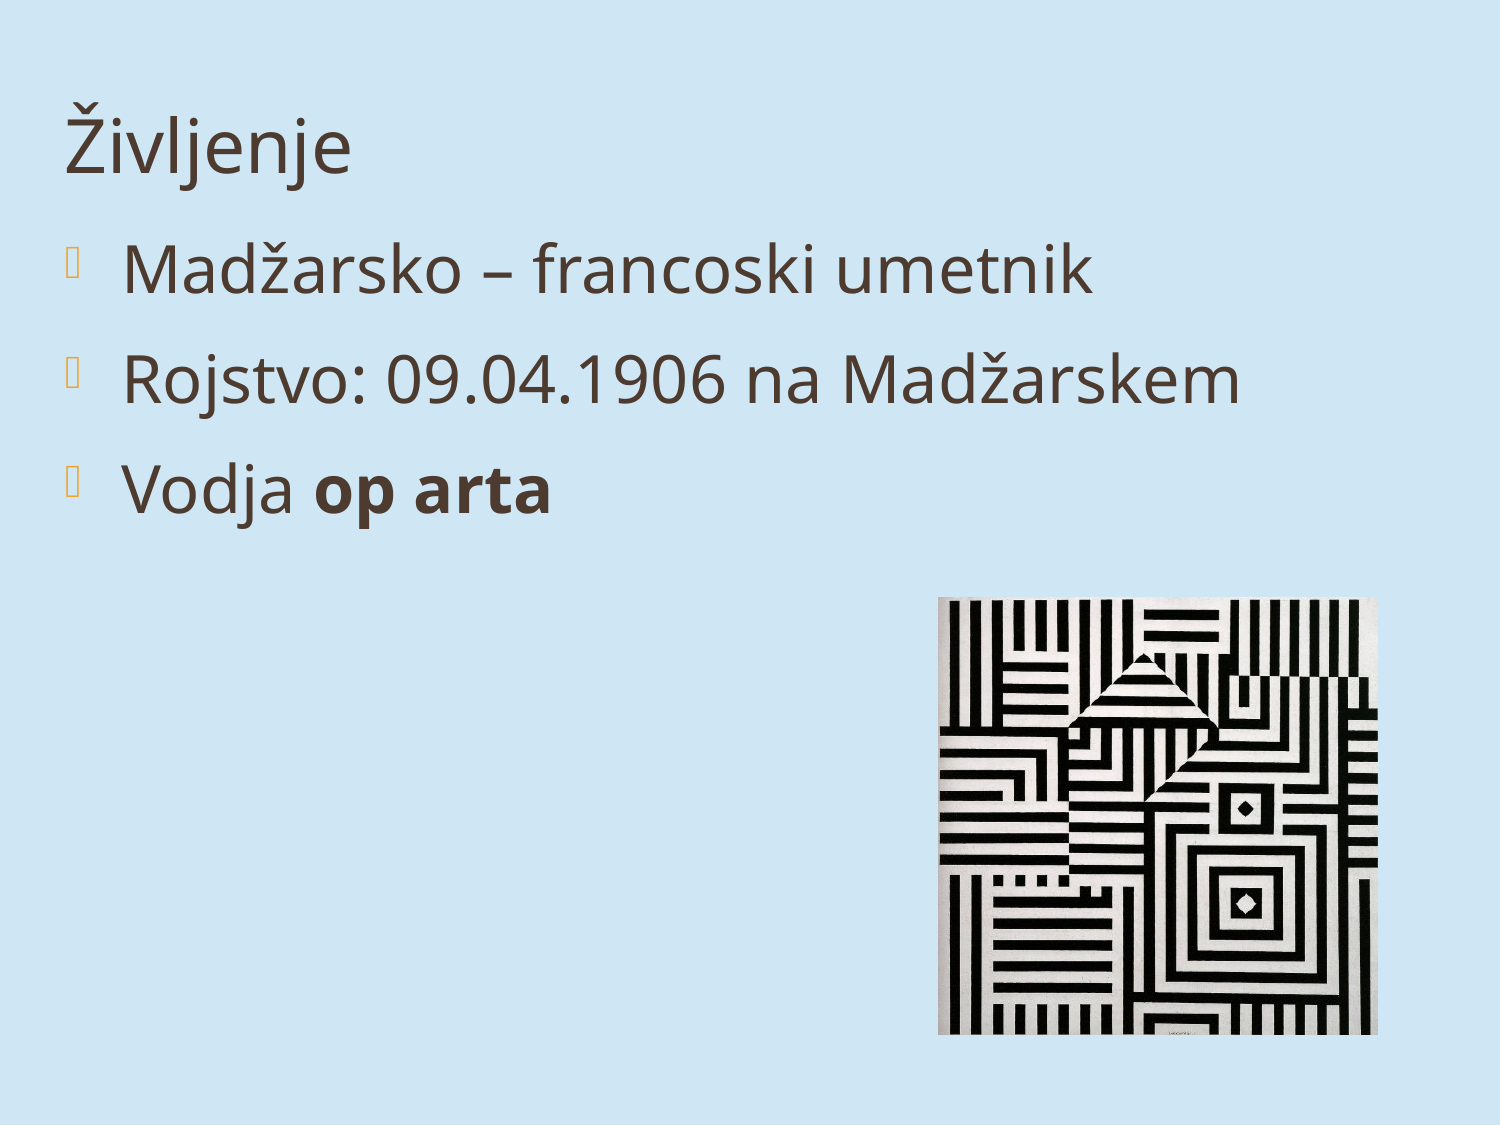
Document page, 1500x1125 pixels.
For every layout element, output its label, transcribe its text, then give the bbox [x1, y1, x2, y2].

picture [938, 597, 1378, 1035]
list Madžarsko – francoski umetnik Rojstvo: 09.04.1906 na Madžarskem Vodja op arta [50, 219, 1475, 998]
title Življenje [50, 75, 1475, 213]
